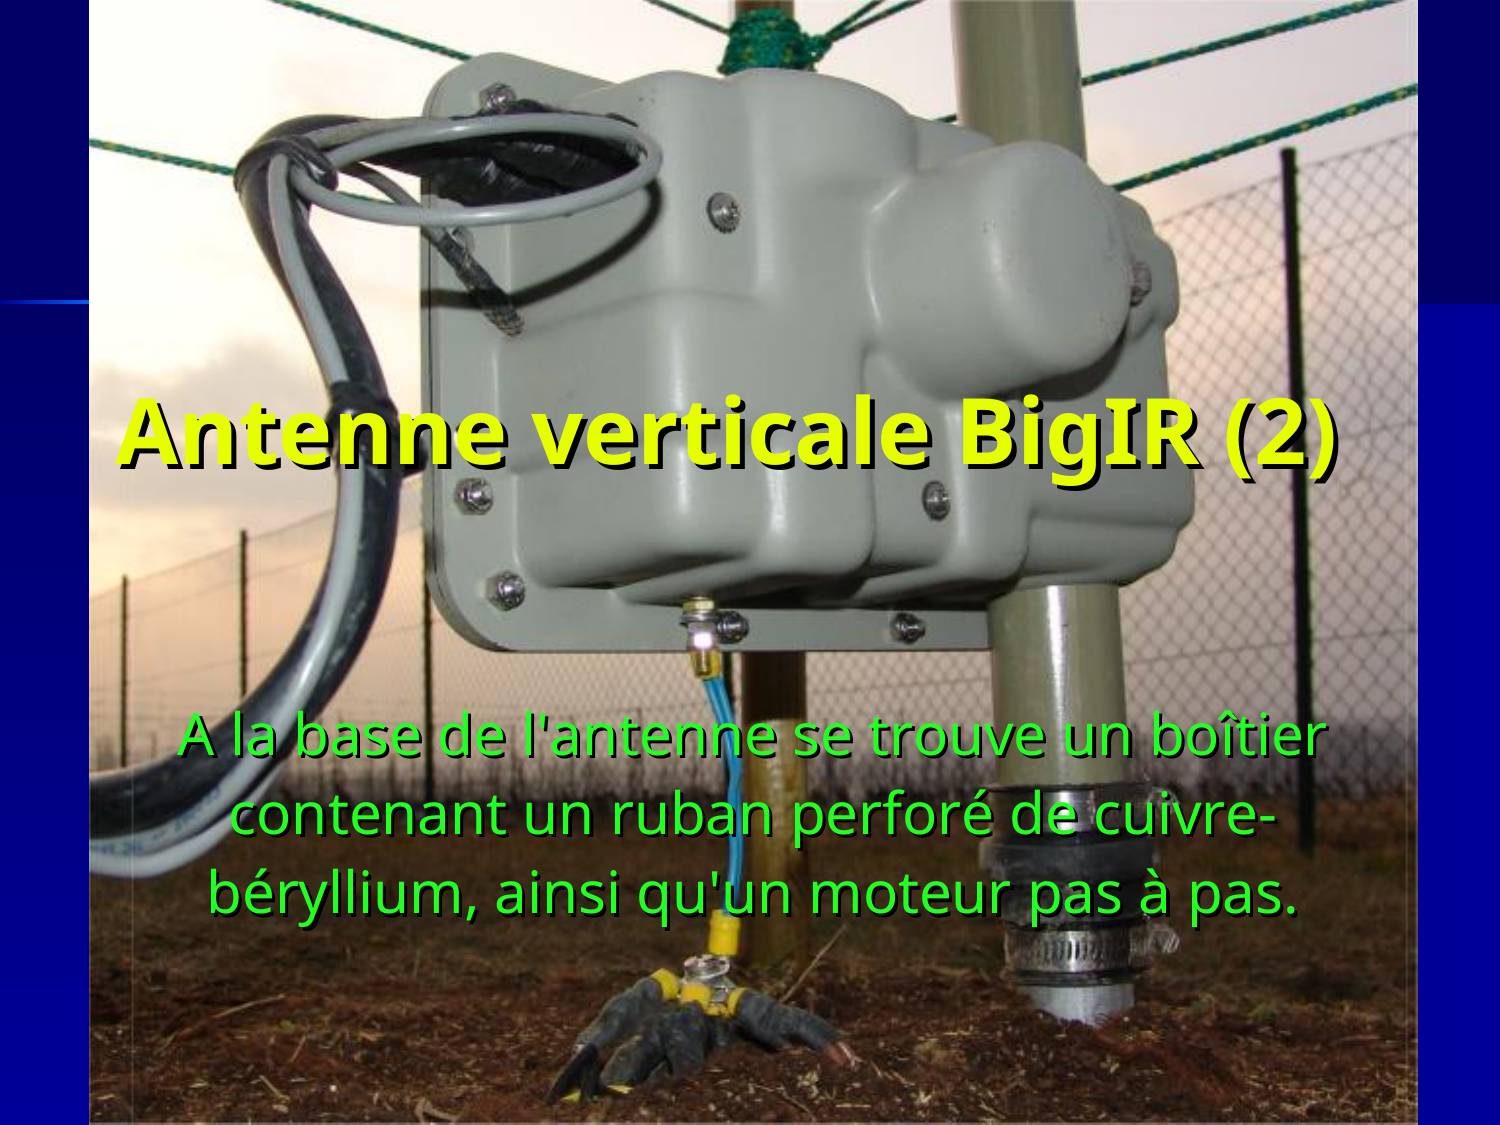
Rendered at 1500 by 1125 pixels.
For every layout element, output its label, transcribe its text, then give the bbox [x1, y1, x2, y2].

title Antenne verticale BigIR (2) [115, 373, 1388, 485]
subtitle A la base de l'antenne se trouve un boîtier contenant un ruban perforé de cuivre-béryllium, ainsi qu'un moteur pas à pas. [118, 679, 1388, 945]
picture [89, 0, 1418, 1125]
